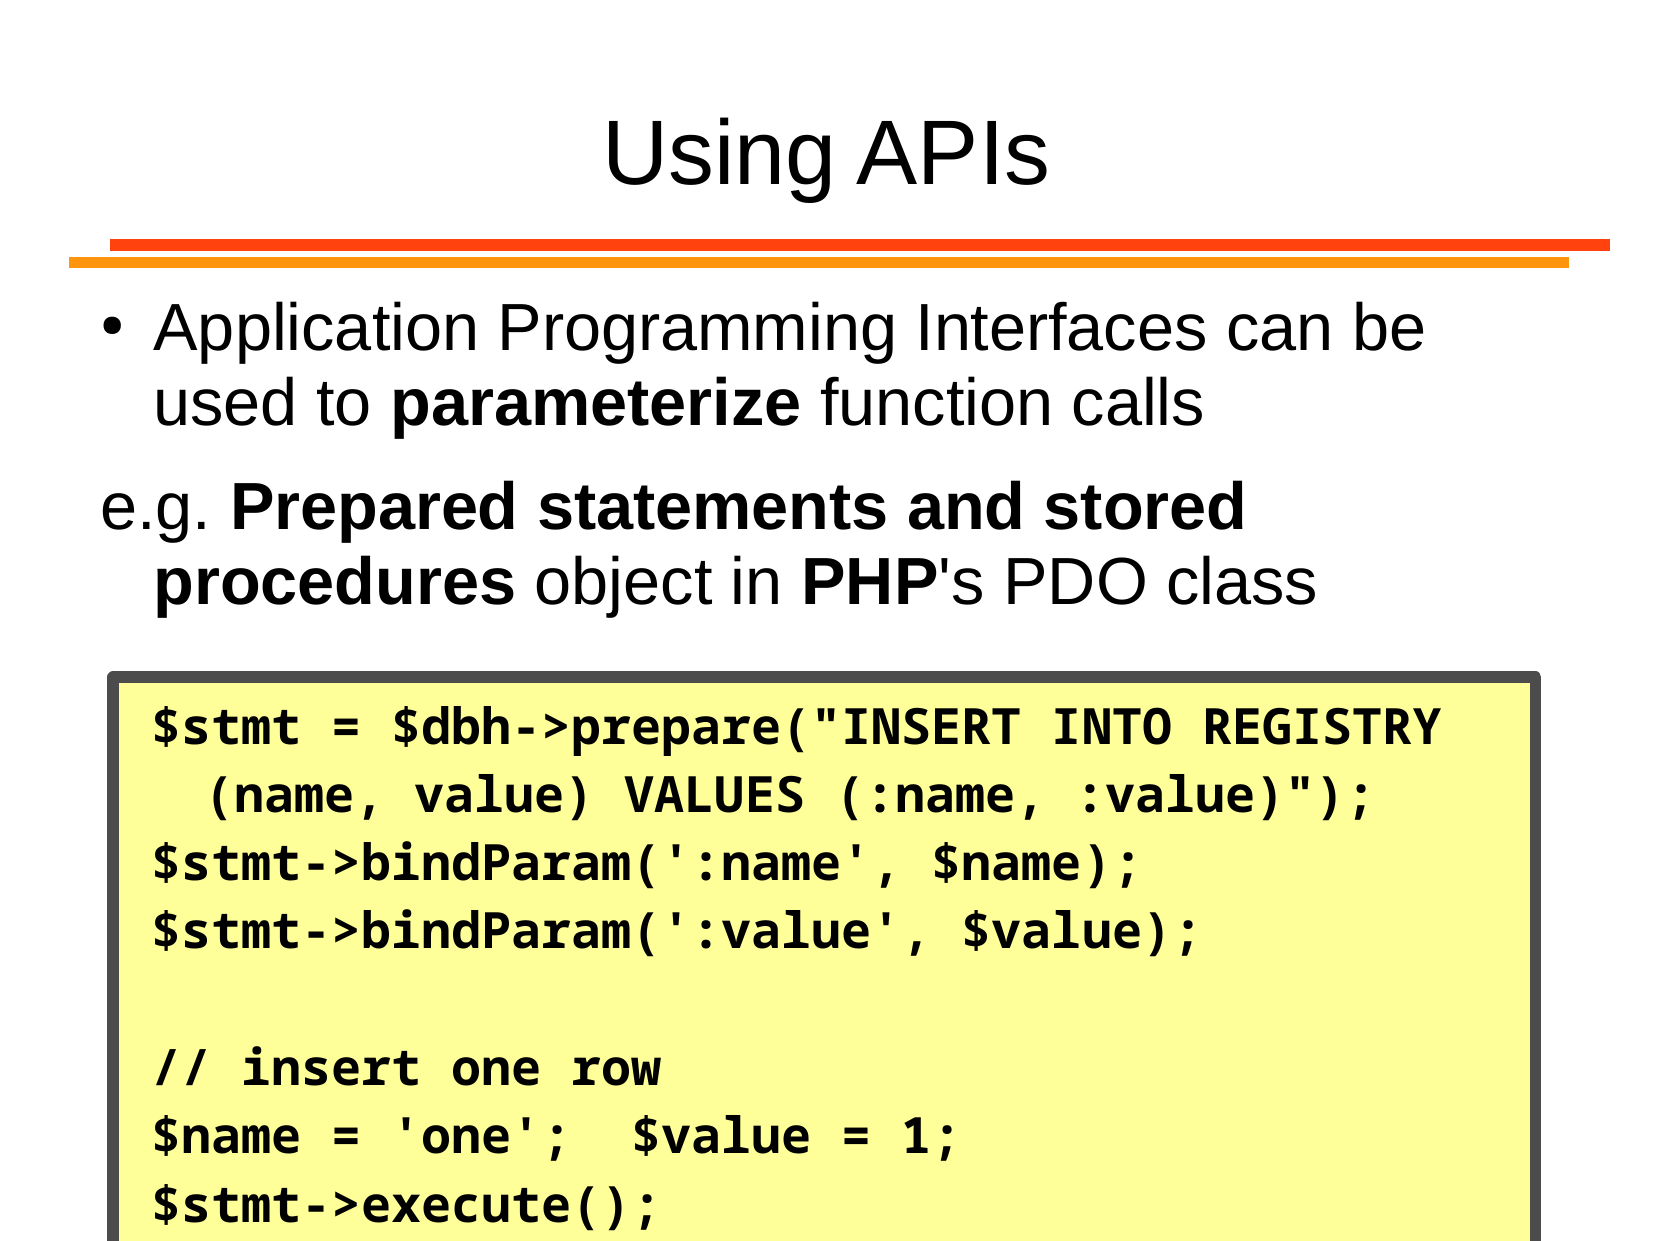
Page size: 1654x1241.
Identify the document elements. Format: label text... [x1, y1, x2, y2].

text_box $stmt = $dbh->prepare("INSERT INTO REGISTRY (name, value) VALUES (:name, :value)"); $stmt->bindParam(':name', $name); $stmt->bindParam(':value', $value); // insert one row $name = 'one'; $value = 1; $stmt->execute(); [113, 677, 1536, 1167]
title Using APIs [82, 56, 1571, 250]
list Application Programming Interfaces can be used to parameterize function calls e.g. Prepared statements and stored procedures object in PHP's PDO class [82, 290, 1571, 1094]
